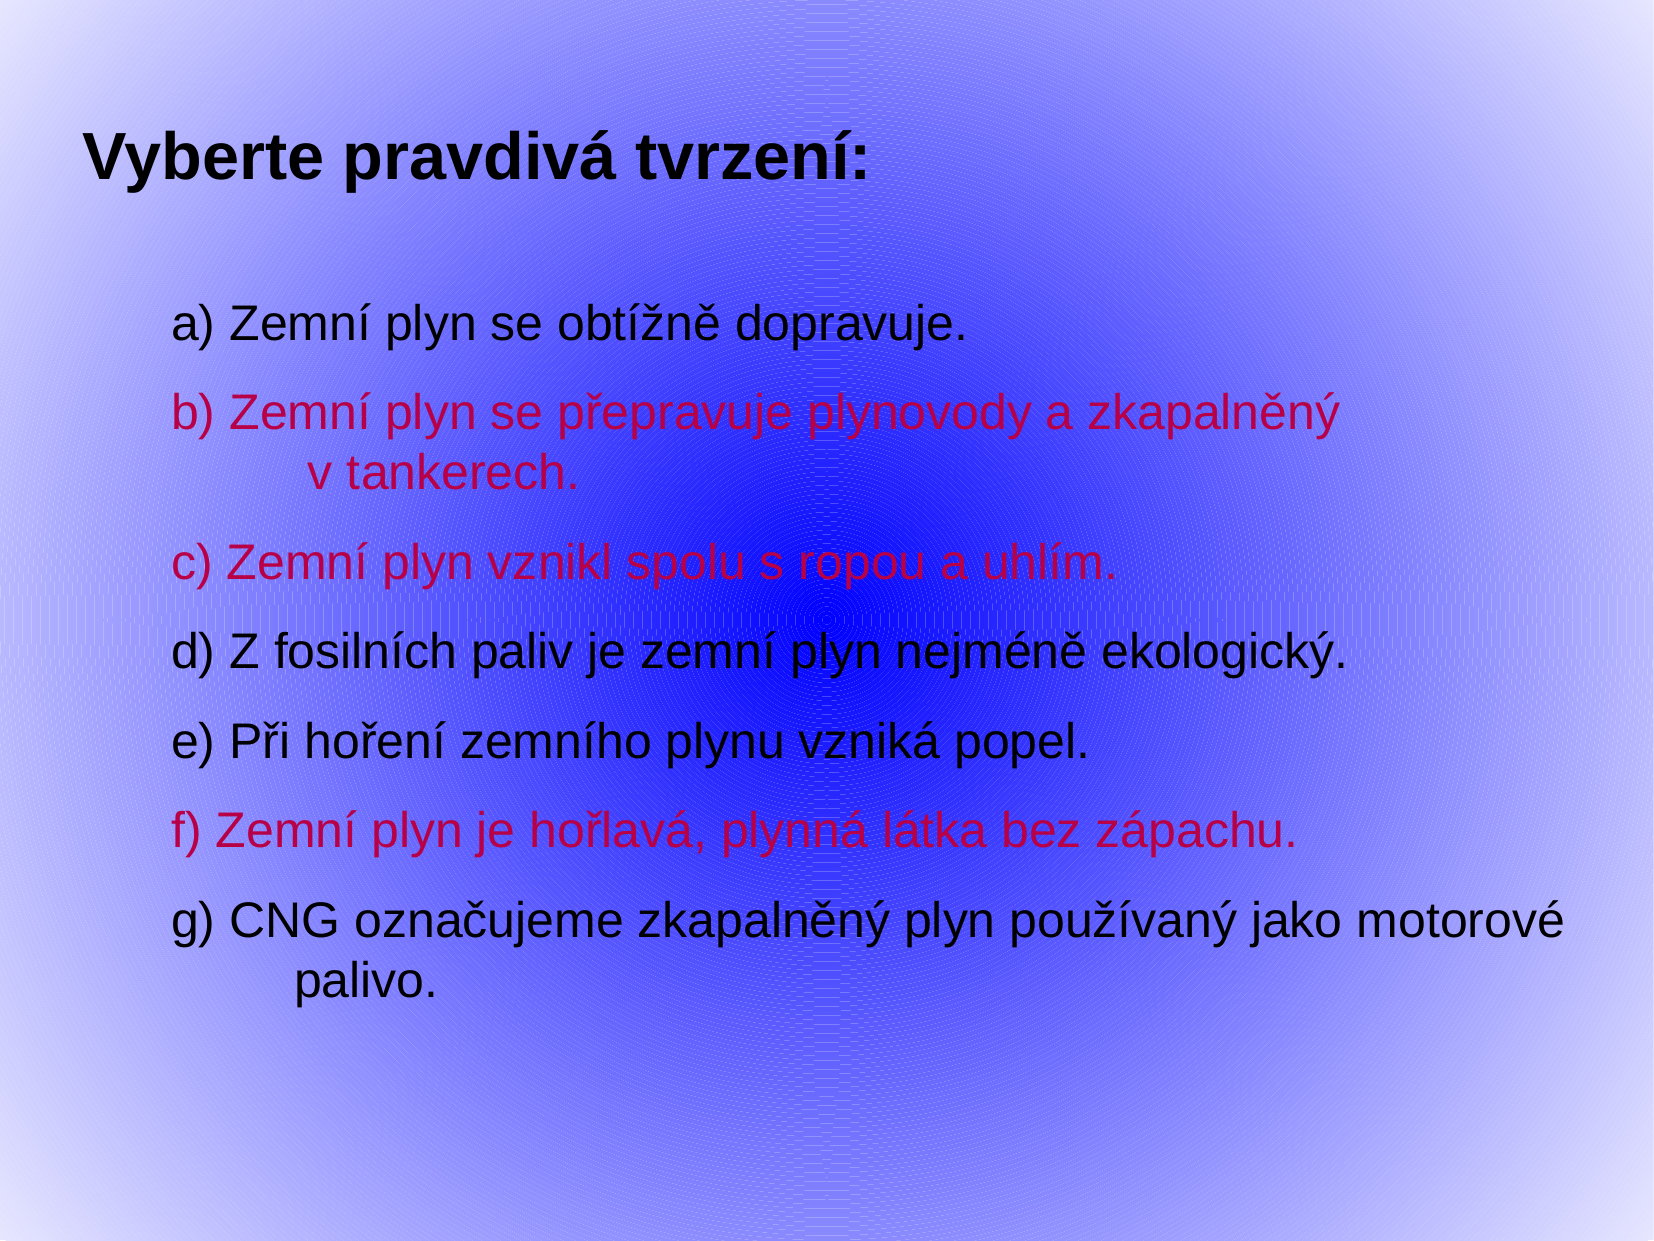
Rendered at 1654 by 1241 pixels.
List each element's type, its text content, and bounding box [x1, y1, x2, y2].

list a) Zemní plyn se obtížně dopravuje. b) Zemní plyn se přepravuje plynovody a zkapalněný v tankerech. c) Zemní plyn vznikl spolu s ropou a uhlím. d) Z fosilních paliv je zemní plyn nejméně ekologický. e) Při hoření zemního plynu vzniká popel. f) Zemní plyn je hořlavá, plynná látka bez zápachu. g) CNG označujeme zkapalněný plyn používaný jako motorové palivo. [82, 290, 1571, 1109]
title Vyberte pravdivá tvrzení: [82, 49, 1571, 257]
